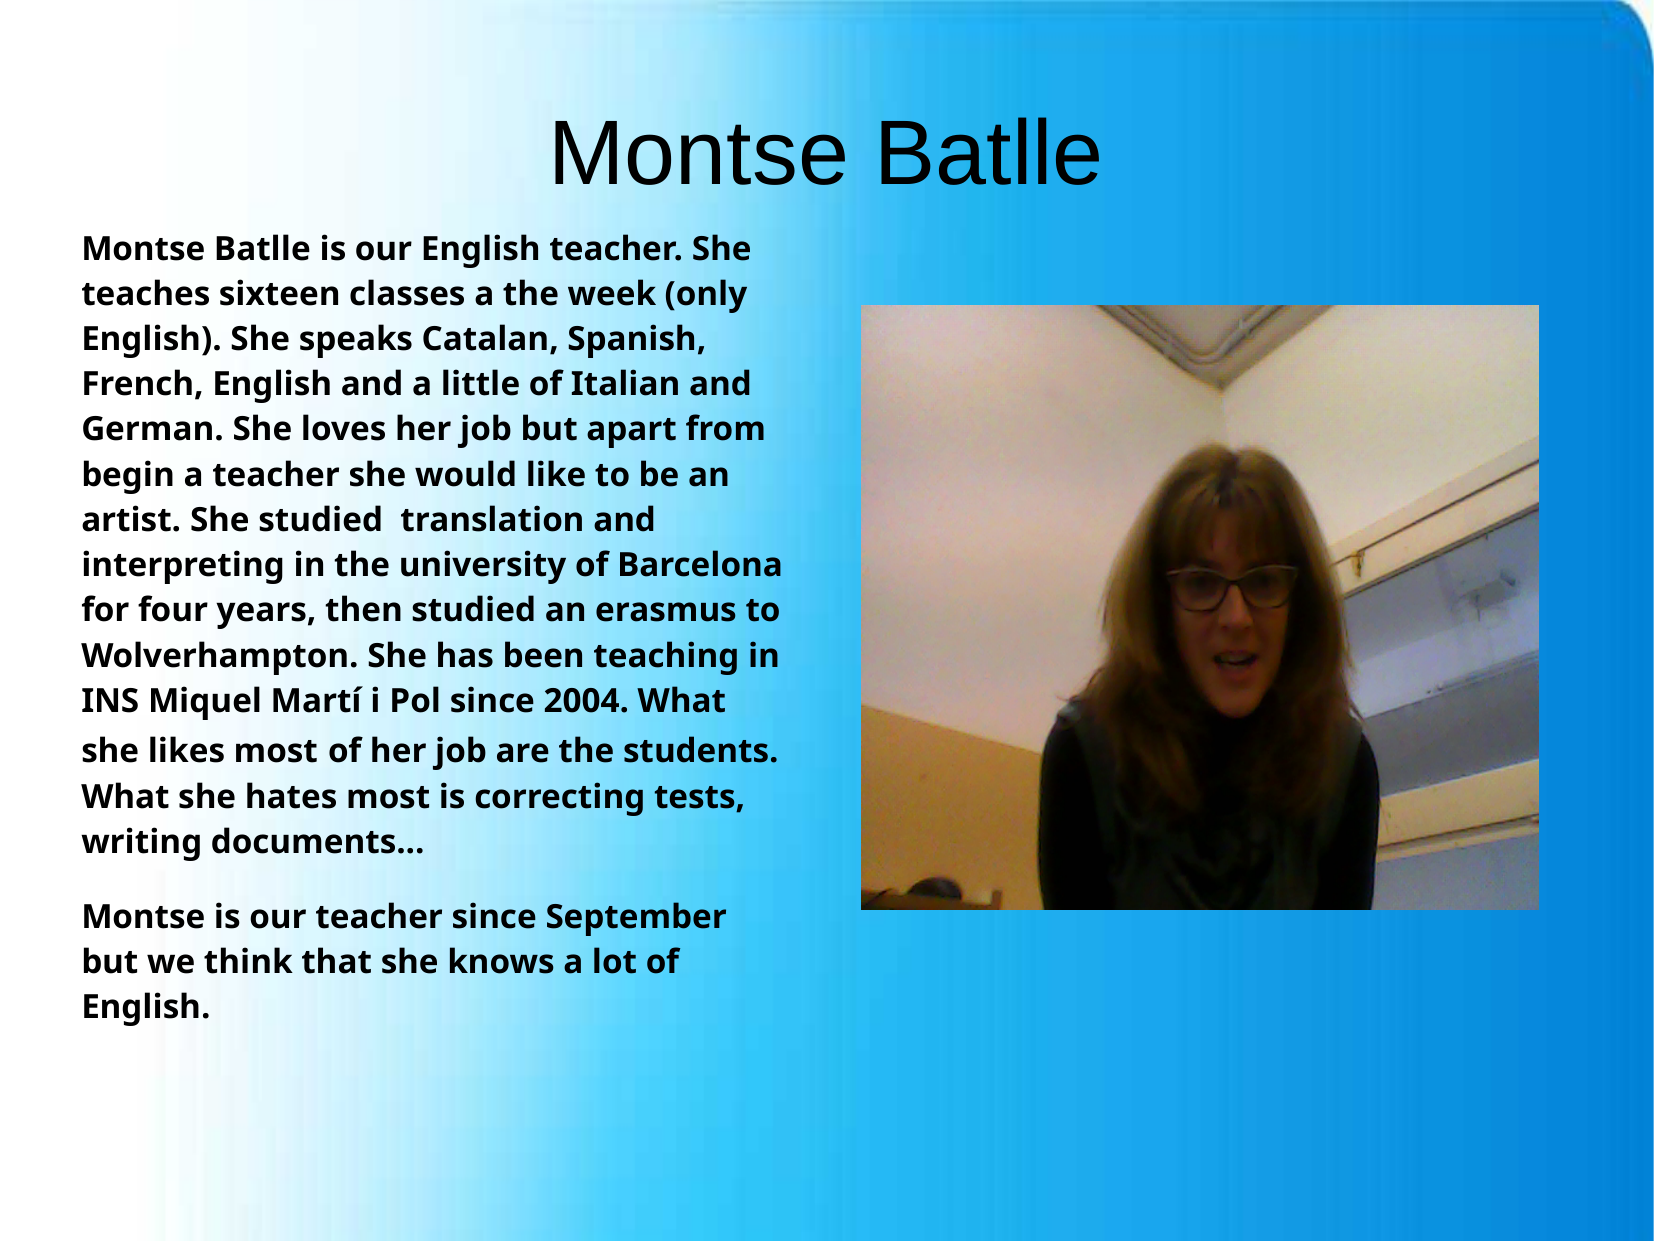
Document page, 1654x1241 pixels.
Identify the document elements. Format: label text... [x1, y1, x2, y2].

list Montse Batlle is our English teacher. She teaches sixteen classes a the week (only English). She speaks Catalan, Spanish, French, English and a little of Italian and German. She loves her job but apart from begin a teacher she would like to be an artist. She studied translation and interpreting in the university of Barcelona for four years, then studied an erasmus to Wolverhampton. She has been teaching in INS Miquel Martí i Pol since 2004. What she likes most of her job are the students. What she hates most is correcting tests, writing documents... Montse is our teacher since September but we think that she knows a lot of English. [81, 224, 792, 1193]
picture [0, 0, 1654, 1241]
title Montse Batlle [82, 49, 1571, 257]
